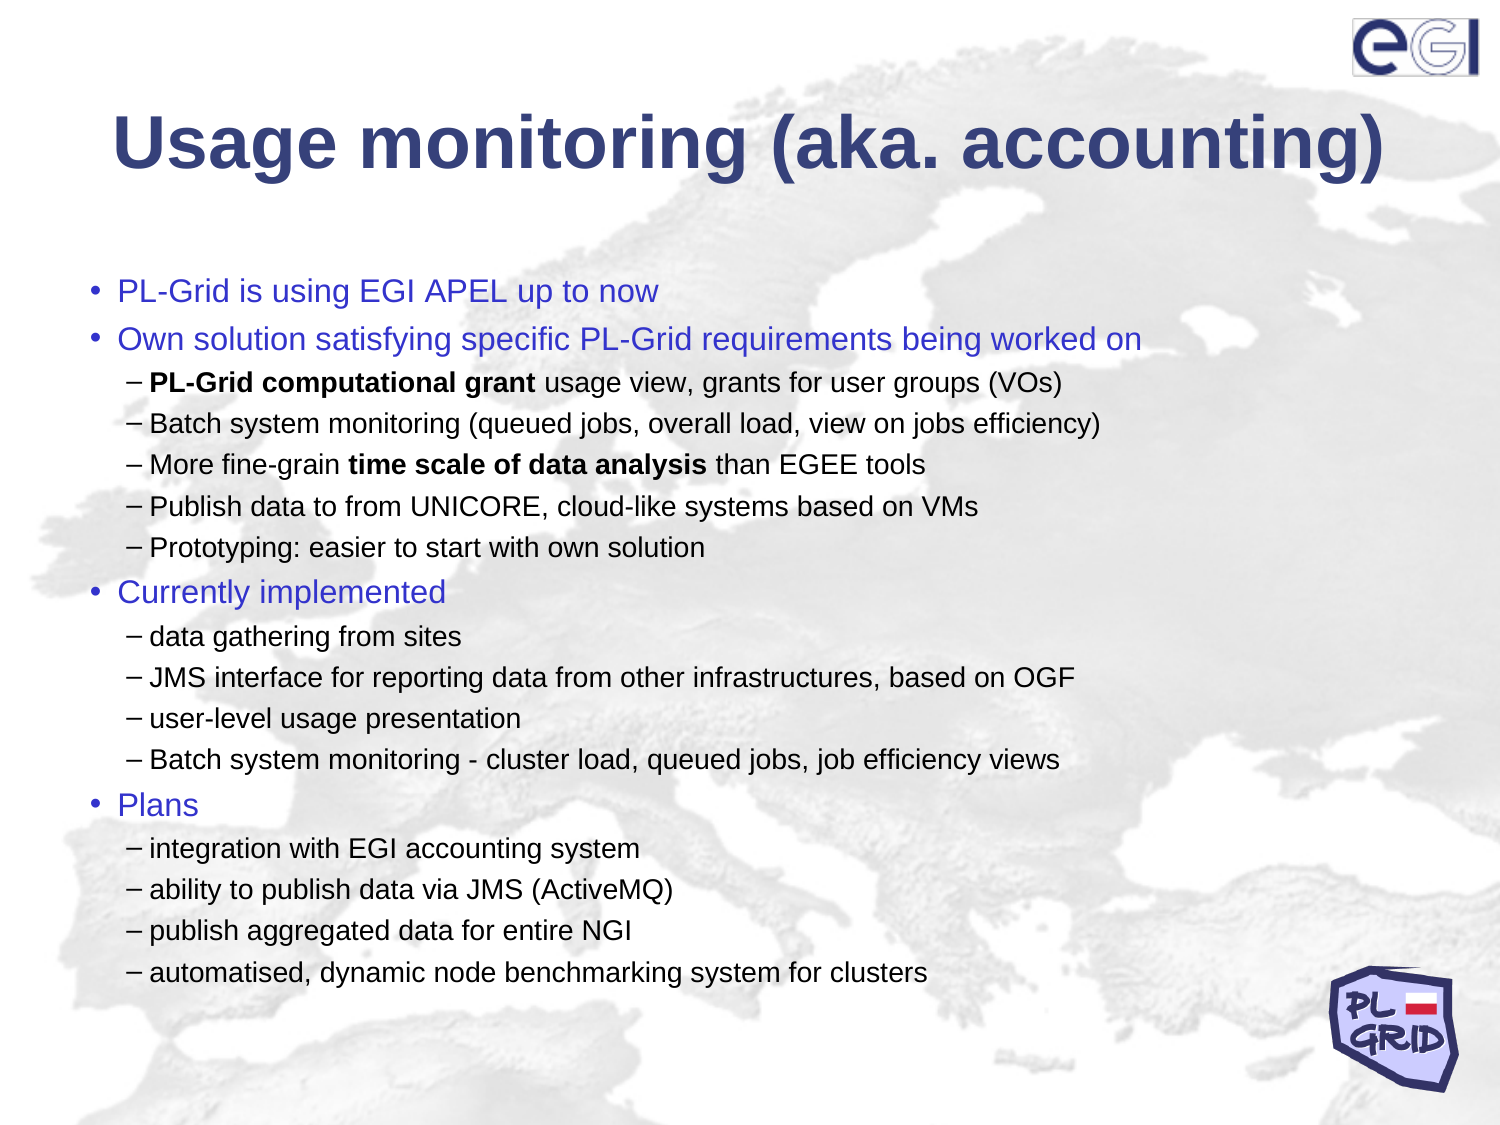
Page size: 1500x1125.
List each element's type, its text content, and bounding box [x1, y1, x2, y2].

picture [0, 0, 1500, 1125]
title Usage monitoring (aka. accounting) [75, 13, 1426, 262]
list PL-Grid is using EGI APEL up to now Own solution satisfying specific PL-Grid requirements being worked on PL-Grid computational grant usage view, grants for user groups (VOs) Batch system monitoring (queued jobs, overall load, view on jobs efficiency) More fine-grain time scale of data analysis than EGEE tools Publish data to from UNICORE, cloud-like systems based on VMs Prototyping: easier to start with own solution Currently implemented data gathering from sites JMS interface for reporting data from other infrastructures, based on OGF user-level usage presentation Batch system monitoring - cluster load, queued jobs, job efficiency views Plans integration with EGI accounting system ability to publish data via JMS (ActiveMQ) publish aggregated data for entire NGI automatised, dynamic node benchmarking system for clusters [75, 262, 1426, 1006]
